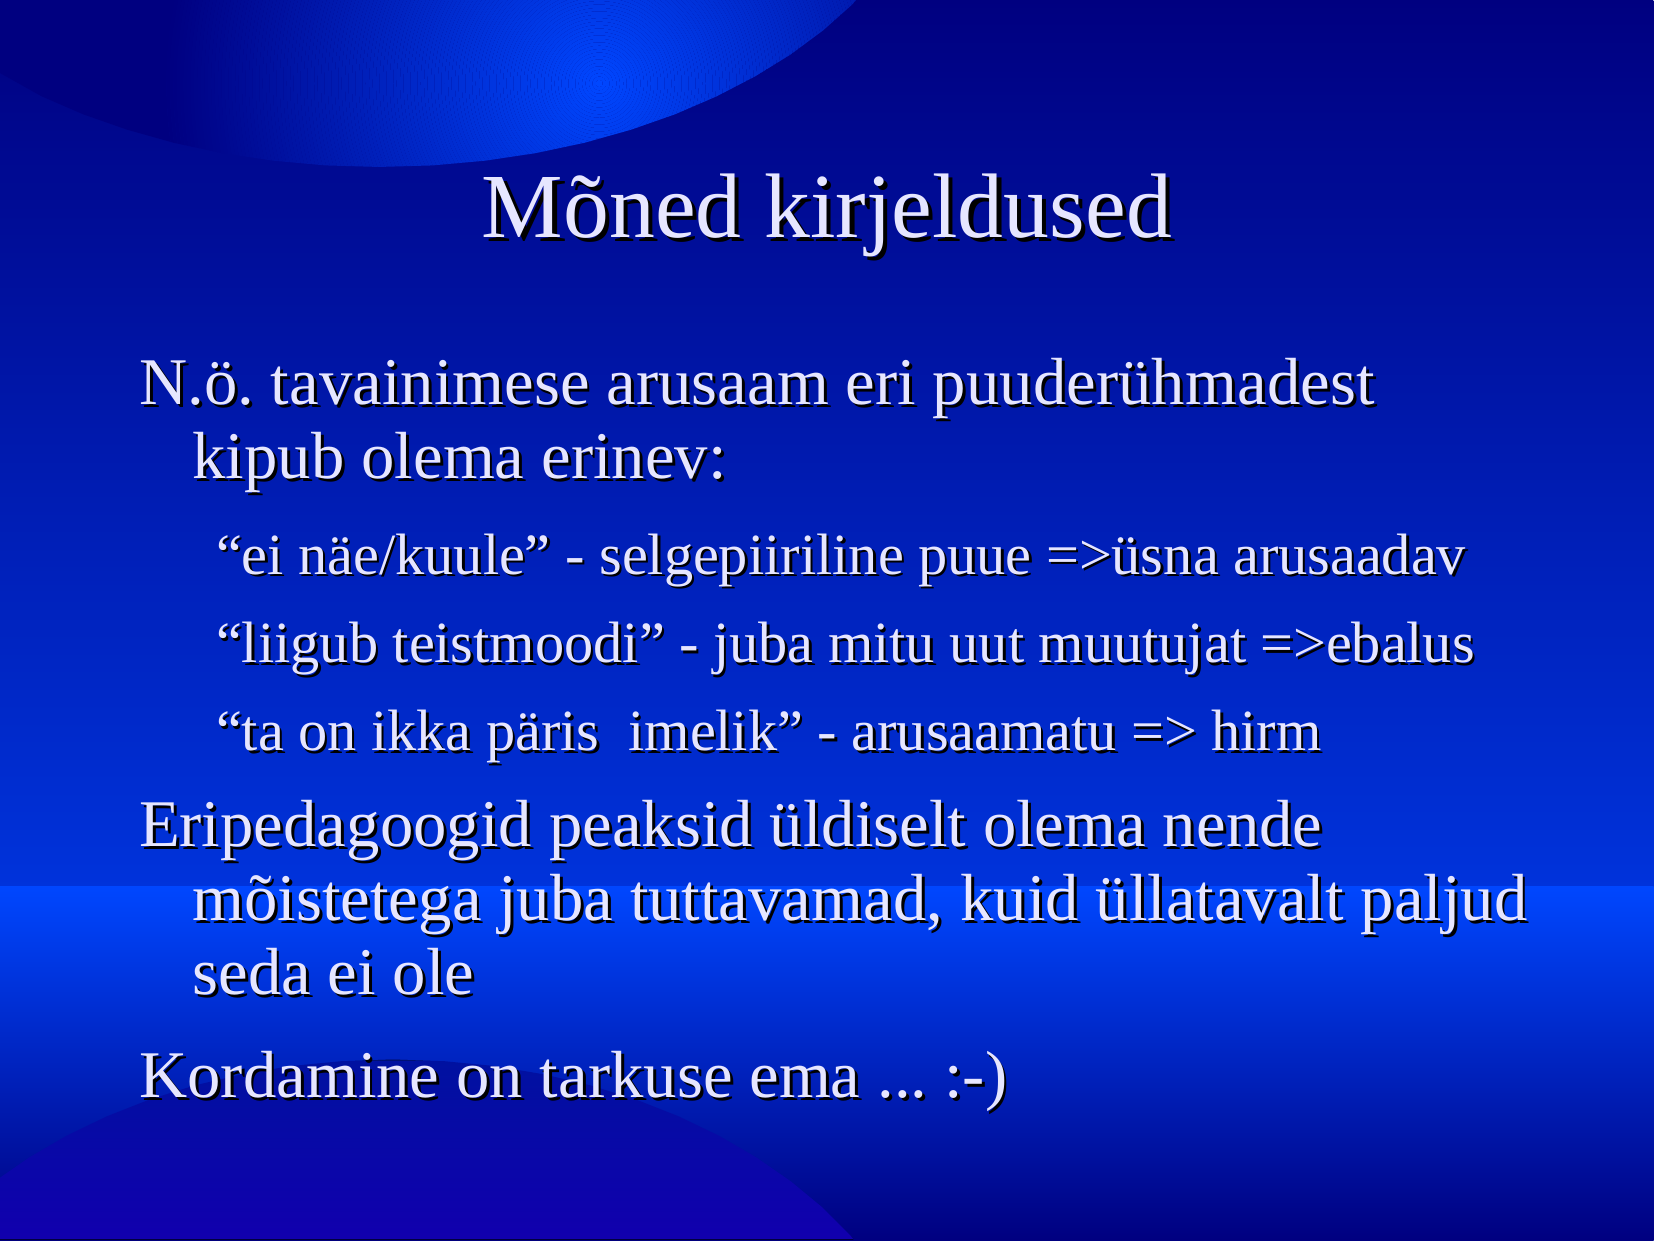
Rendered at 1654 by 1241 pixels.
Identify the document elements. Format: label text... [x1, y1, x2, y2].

title Mõned kirjeldused [121, 102, 1534, 311]
list N.ö. tavainimese arusaam eri puuderühmadest kipub olema erinev: “ei näe/kuule” - selgepiiriline puue =>üsna arusaadav “liigub teistmoodi” - juba mitu uut muutujat =>ebalus “ta on ikka päris imelik” - arusaamatu => hirm Eripedagoogid peaksid üldiselt olema nende mõistetega juba tuttavamad, kuid üllatavalt paljud seda ei ole Kordamine on tarkuse ema ... :-) [121, 344, 1534, 1127]
